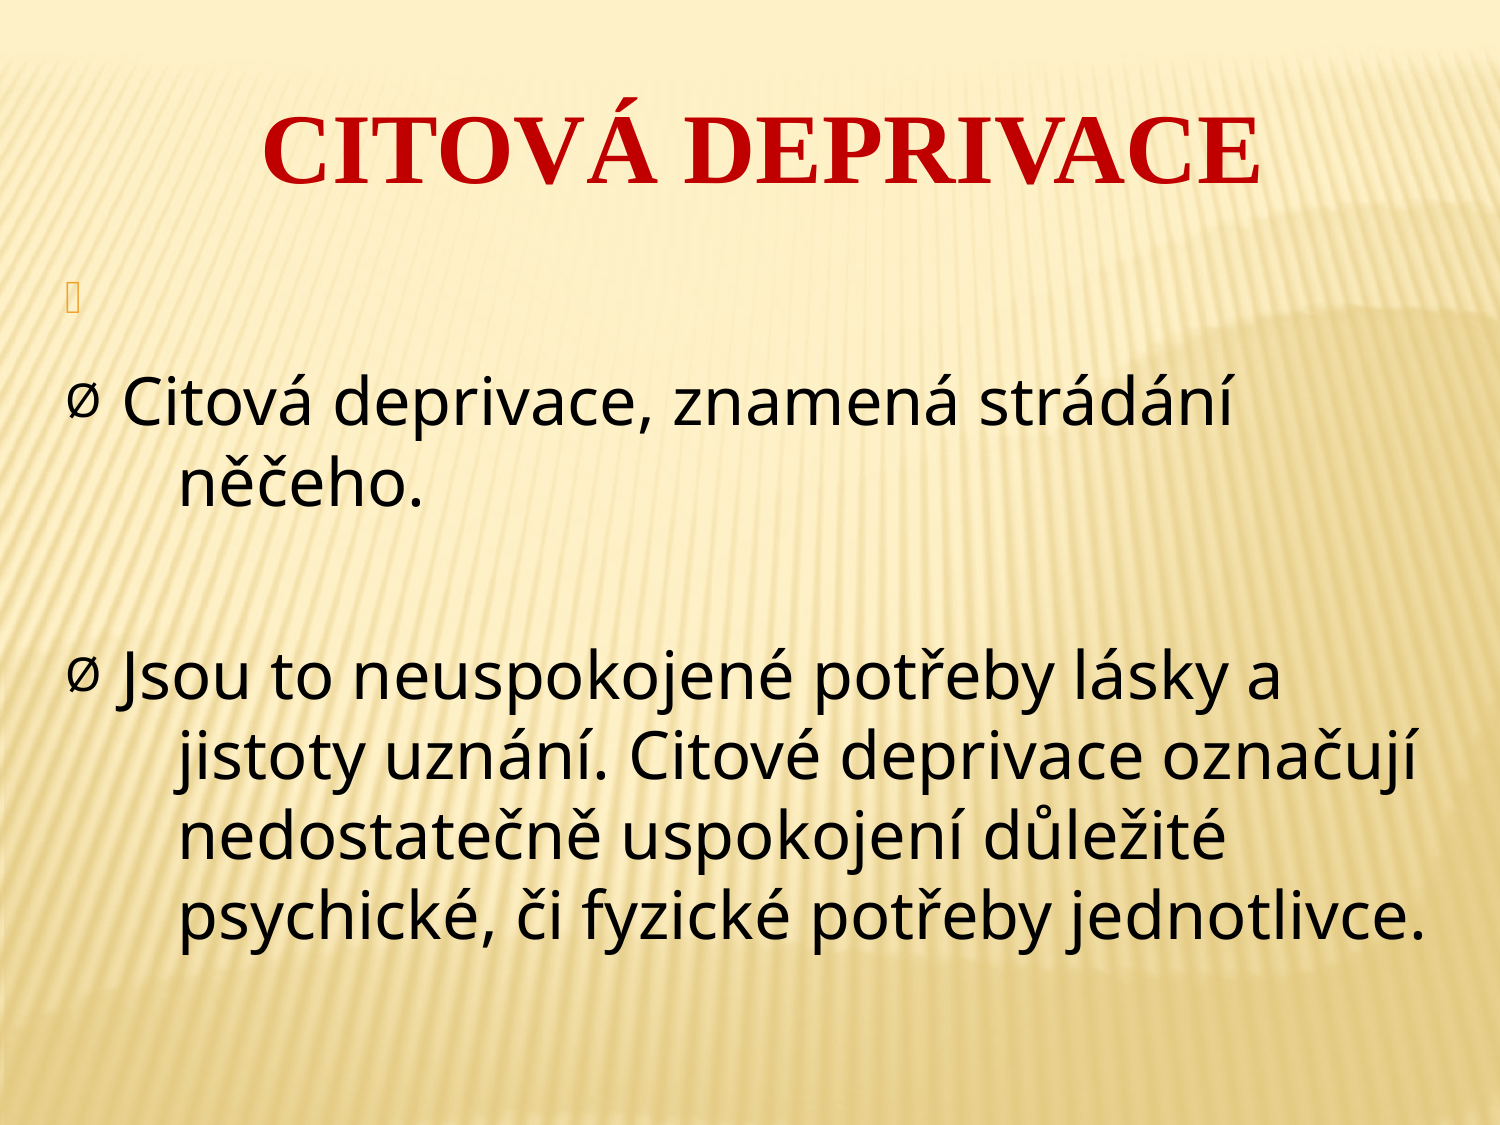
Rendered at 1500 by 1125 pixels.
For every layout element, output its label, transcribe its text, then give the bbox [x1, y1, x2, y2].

title Citová deprivace [50, 75, 1476, 213]
list Citová deprivace, znamená strádání něčeho. Jsou to neuspokojené potřeby lásky a jistoty uznání. Citové deprivace označují nedostatečně uspokojení důležité psychické, či fyzické potřeby jednotlivce. [50, 254, 1476, 998]
